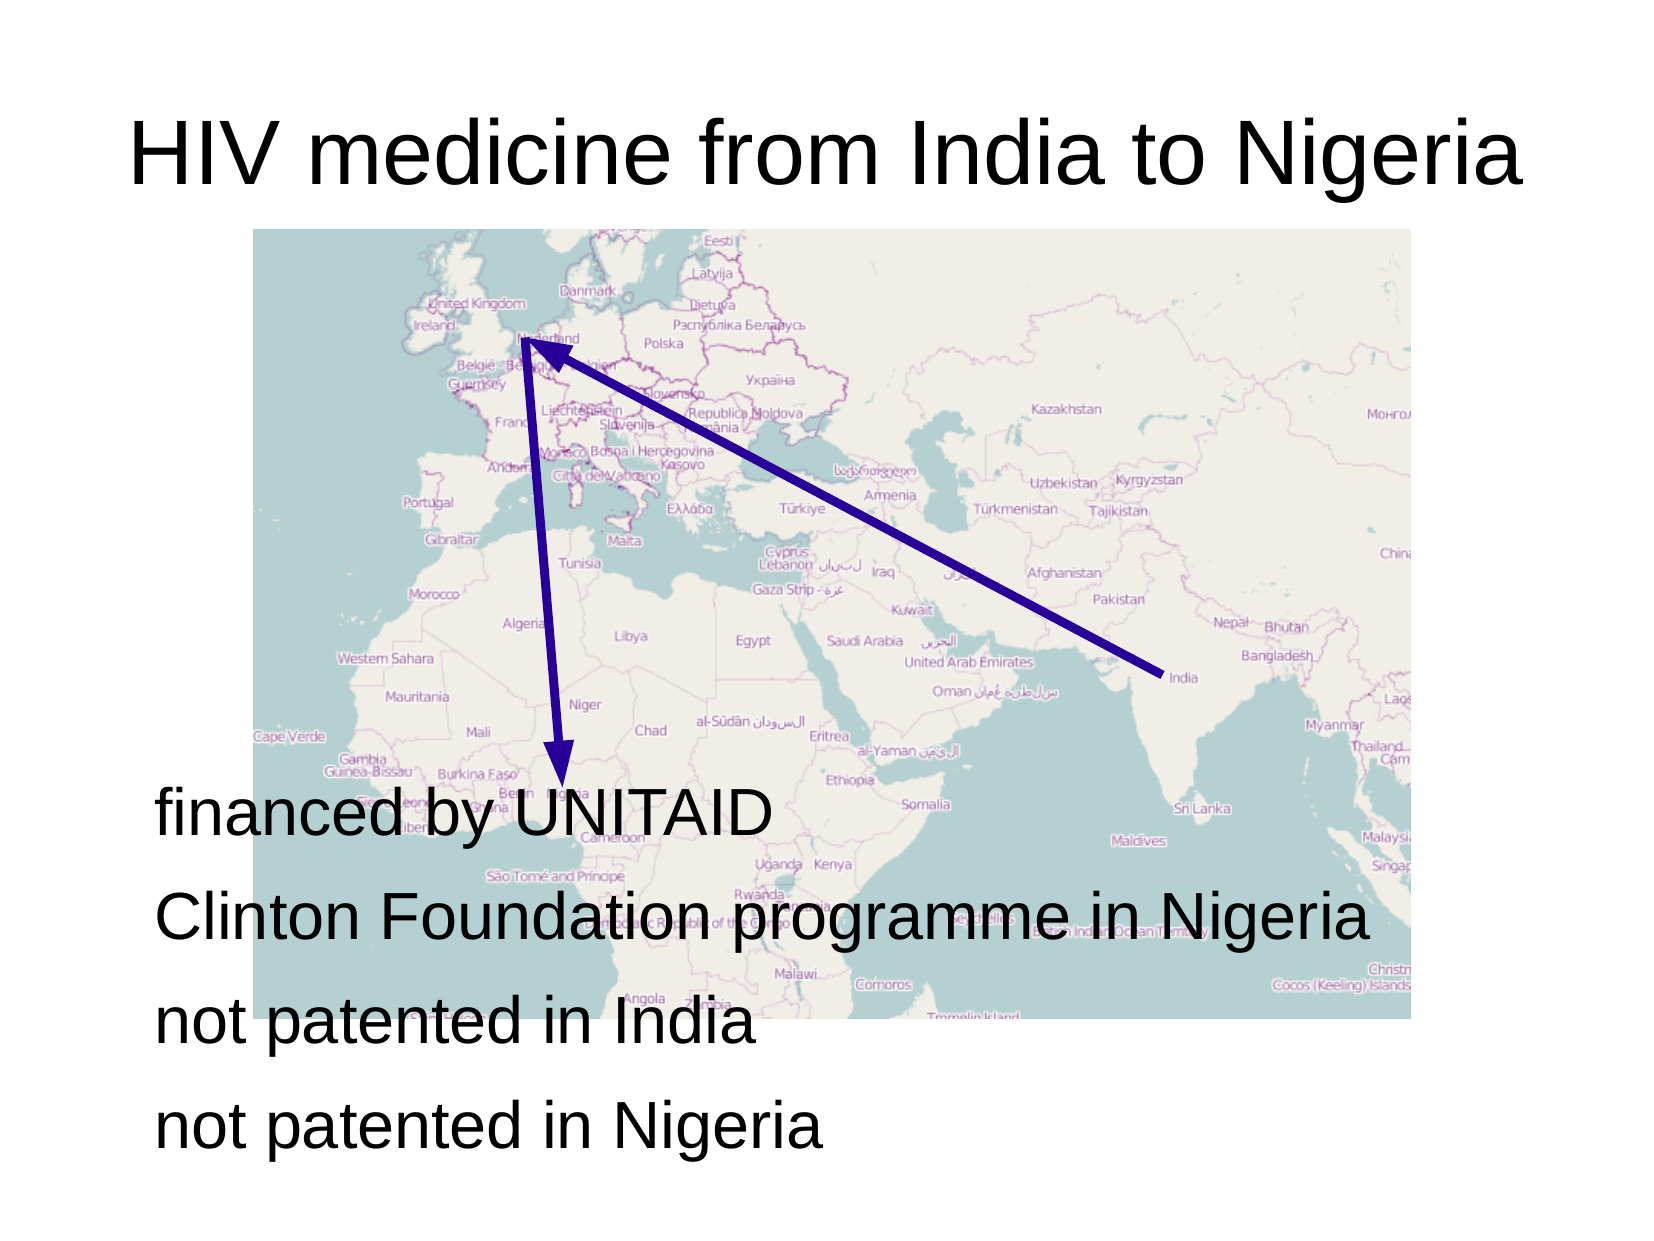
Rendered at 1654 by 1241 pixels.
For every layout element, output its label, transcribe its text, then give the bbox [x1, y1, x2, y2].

picture [253, 257, 1411, 774]
title HIV medicine from India to Nigeria [82, 49, 1571, 257]
list financed by UNITAID Clinton Foundation programme in Nigeria not patented in India not patented in Nigeria [136, 774, 1538, 1163]
